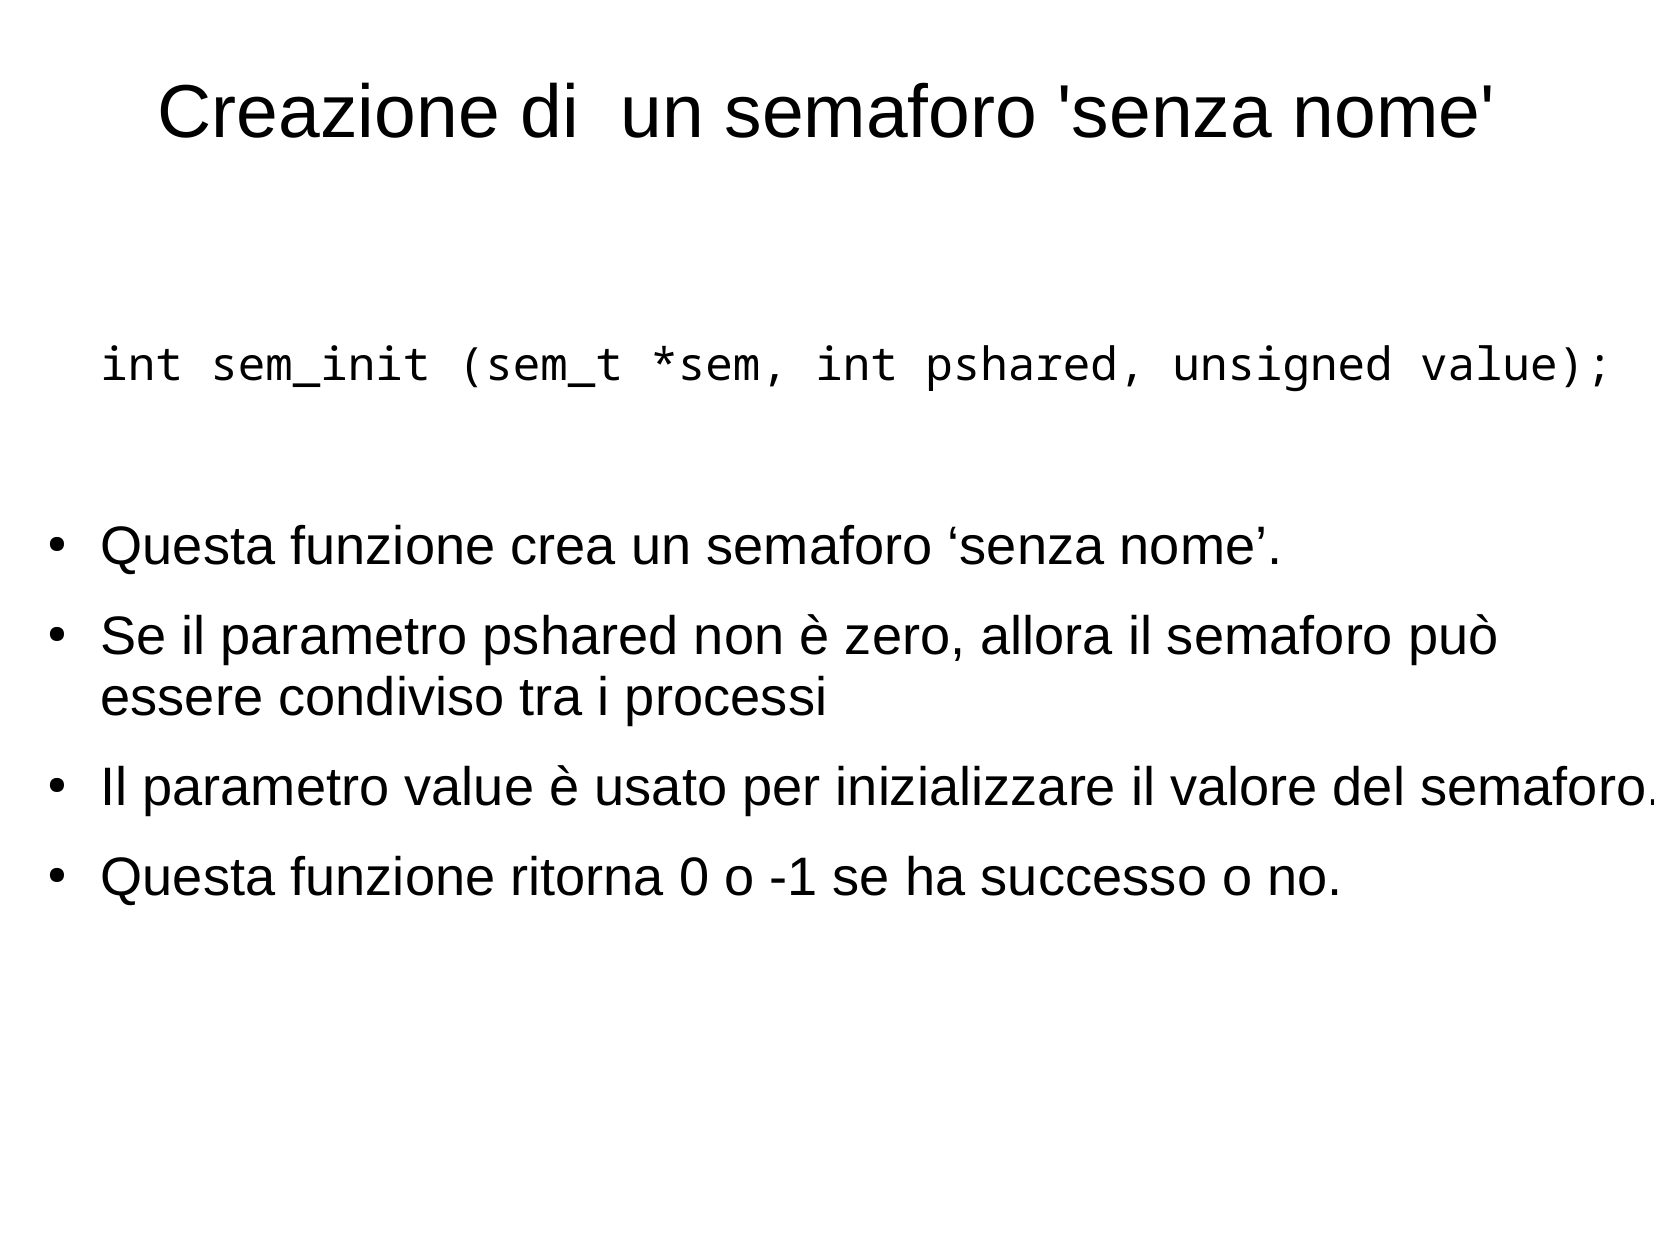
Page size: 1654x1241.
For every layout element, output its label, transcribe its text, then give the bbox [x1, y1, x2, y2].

list int sem_init (sem_t *sem, int pshared, unsigned value); Questa funzione crea un semaforo ‘senza nome’. Se il parametro pshared non è zero, allora il semaforo può essere condiviso tra i processi Il parametro value è usato per inizializzare il valore del semaforo. Questa funzione ritorna 0 o -1 se ha successo o no. [29, 331, 1654, 1051]
title Creazione di un semaforo 'senza nome' [82, 8, 1571, 216]
